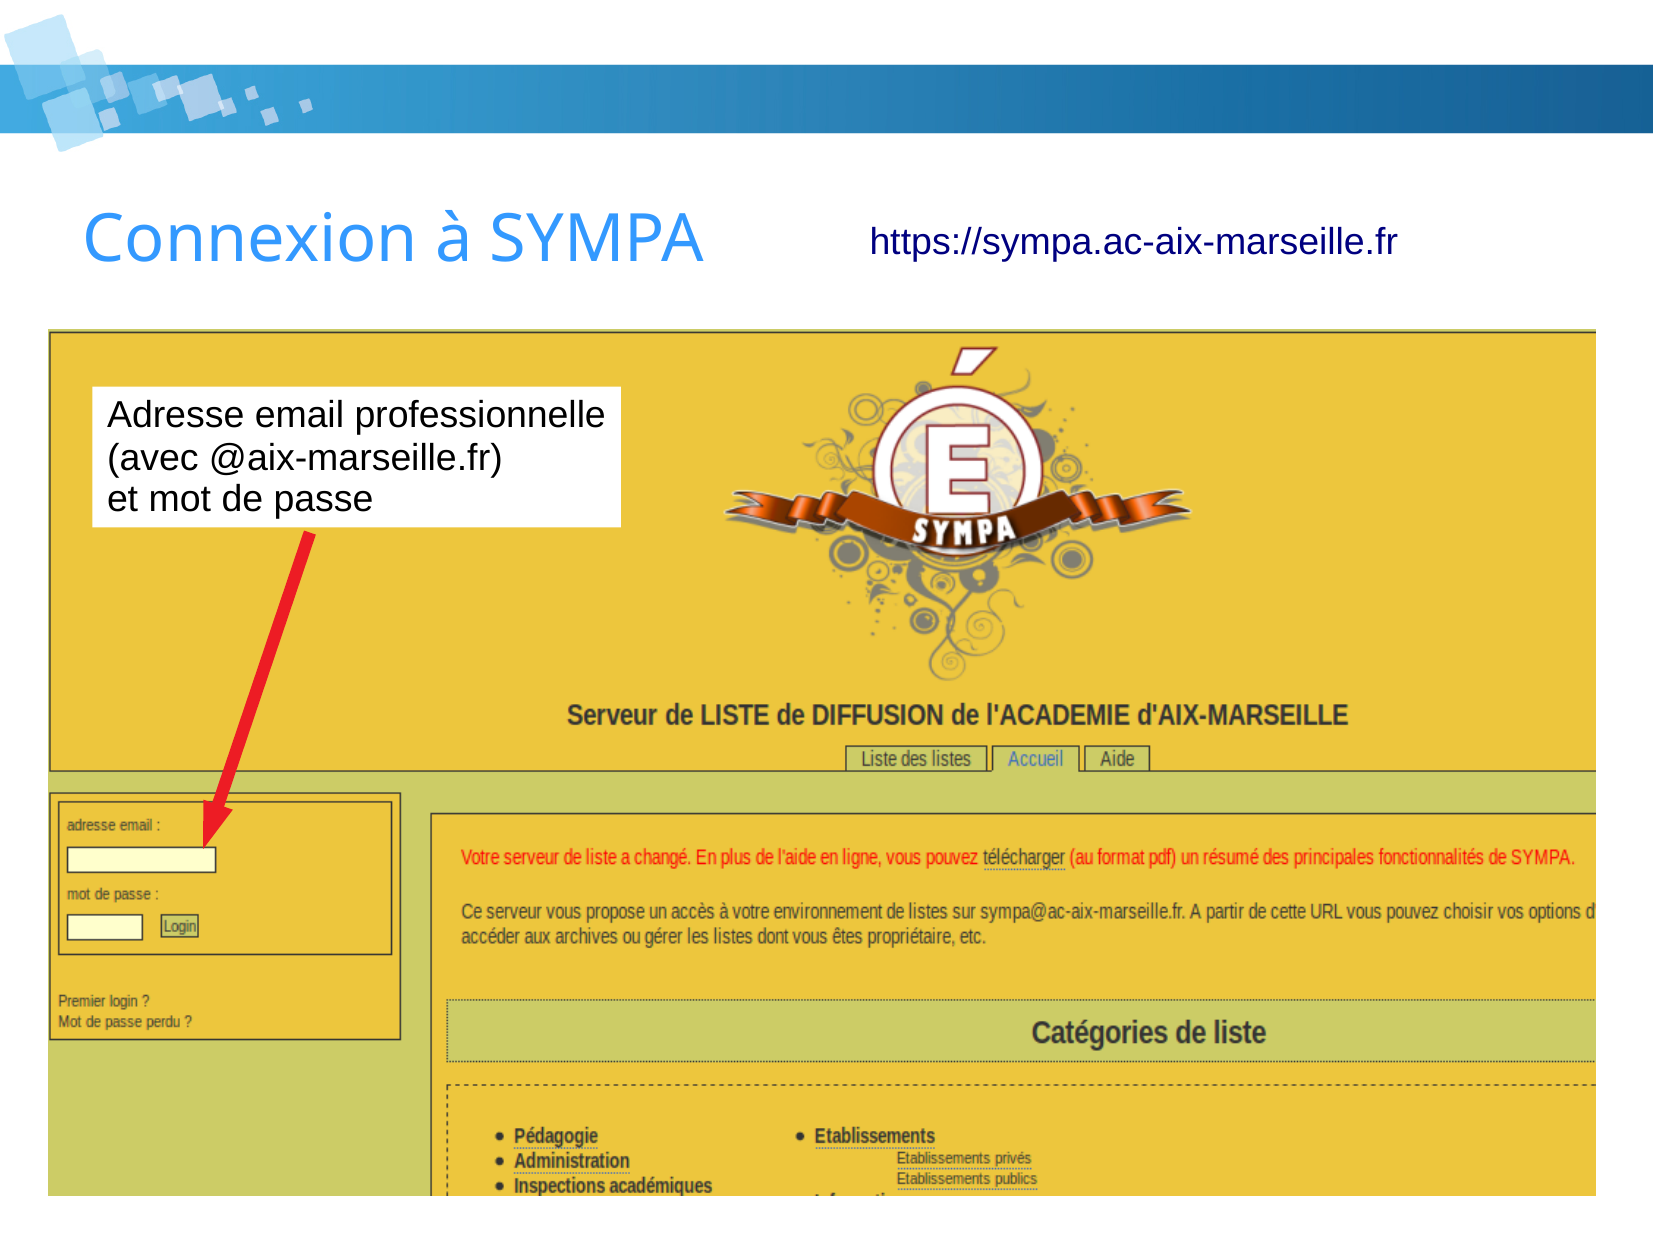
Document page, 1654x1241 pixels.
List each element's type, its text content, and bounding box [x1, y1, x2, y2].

text_box Adresse email professionnelle (avec @aix-marseille.fr) et mot de passe [92, 386, 621, 528]
picture [0, 0, 1653, 1238]
title Connexion à SYMPA [82, 132, 1571, 329]
text_box https://sympa.ac-aix-marseille.fr [854, 213, 1442, 312]
